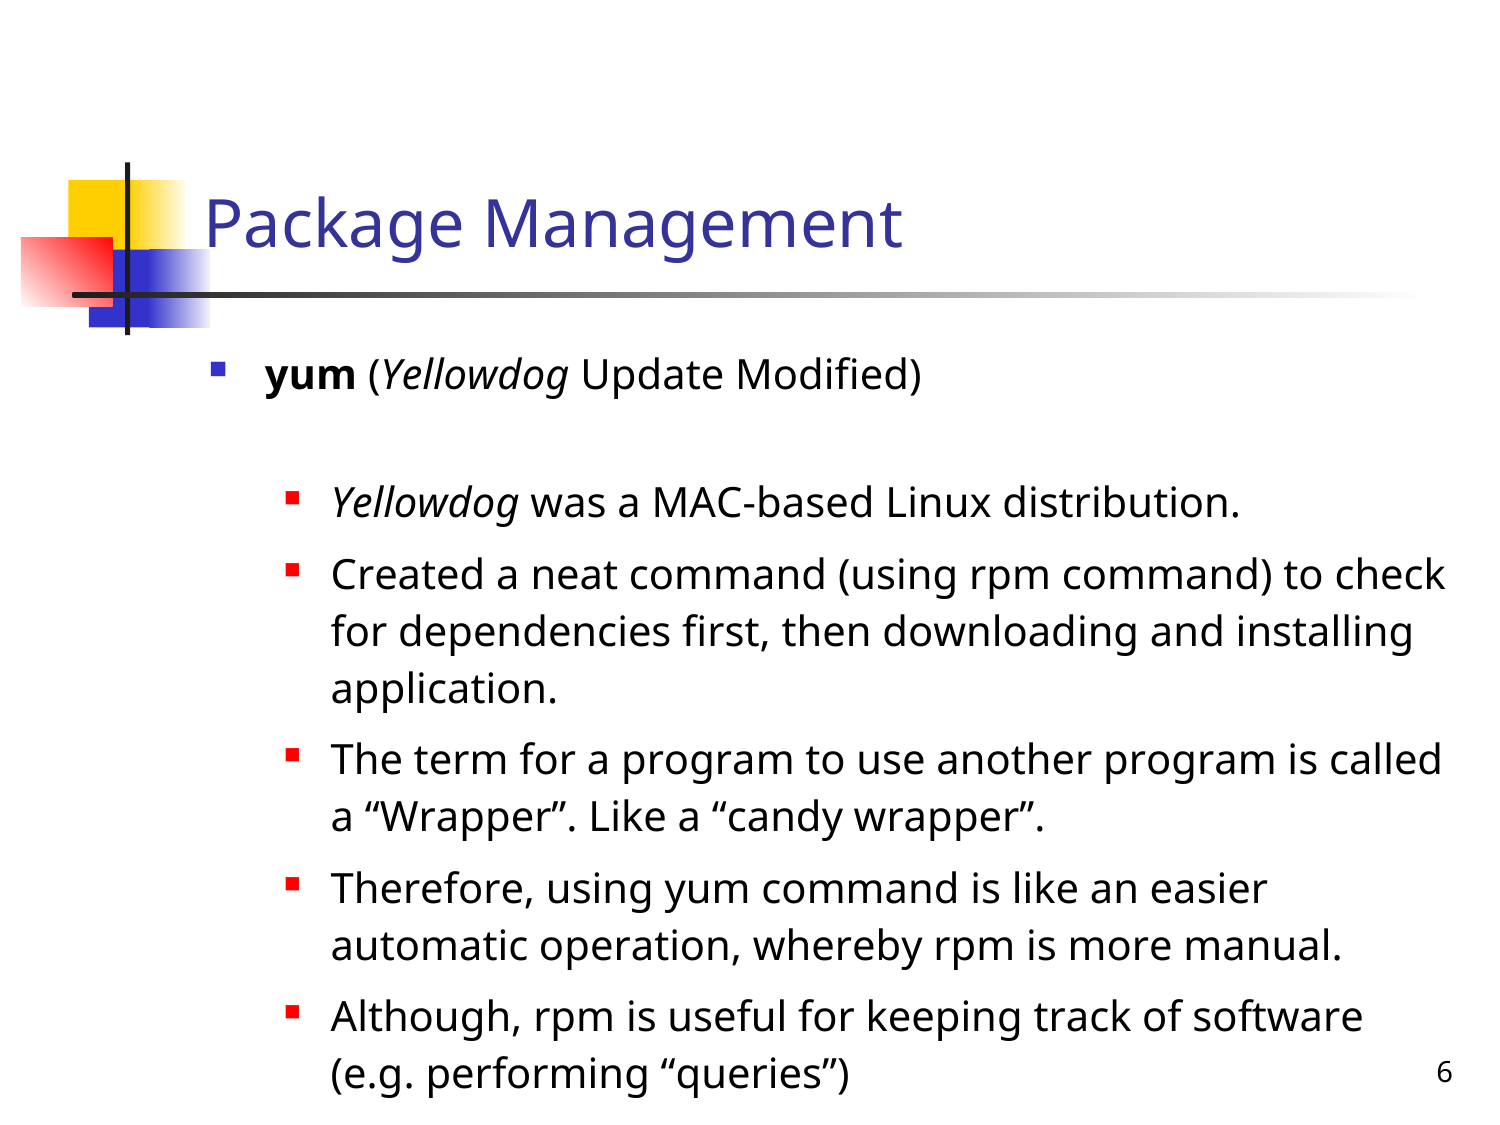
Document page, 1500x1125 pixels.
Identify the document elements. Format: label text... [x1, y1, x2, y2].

title Package Management [188, 35, 1468, 276]
list yum (Yellowdog Update Modified) Yellowdog was a MAC-based Linux distribution. Created a neat command (using rpm command) to check for dependencies first, then downloading and installing application. The term for a program to use another program is called a “Wrapper”. Like a “candy wrapper”. Therefore, using yum command is like an easier automatic operation, whereby rpm is more manual. Although, rpm is useful for keeping track of software (e.g. performing “queries”) [193, 331, 1469, 1007]
